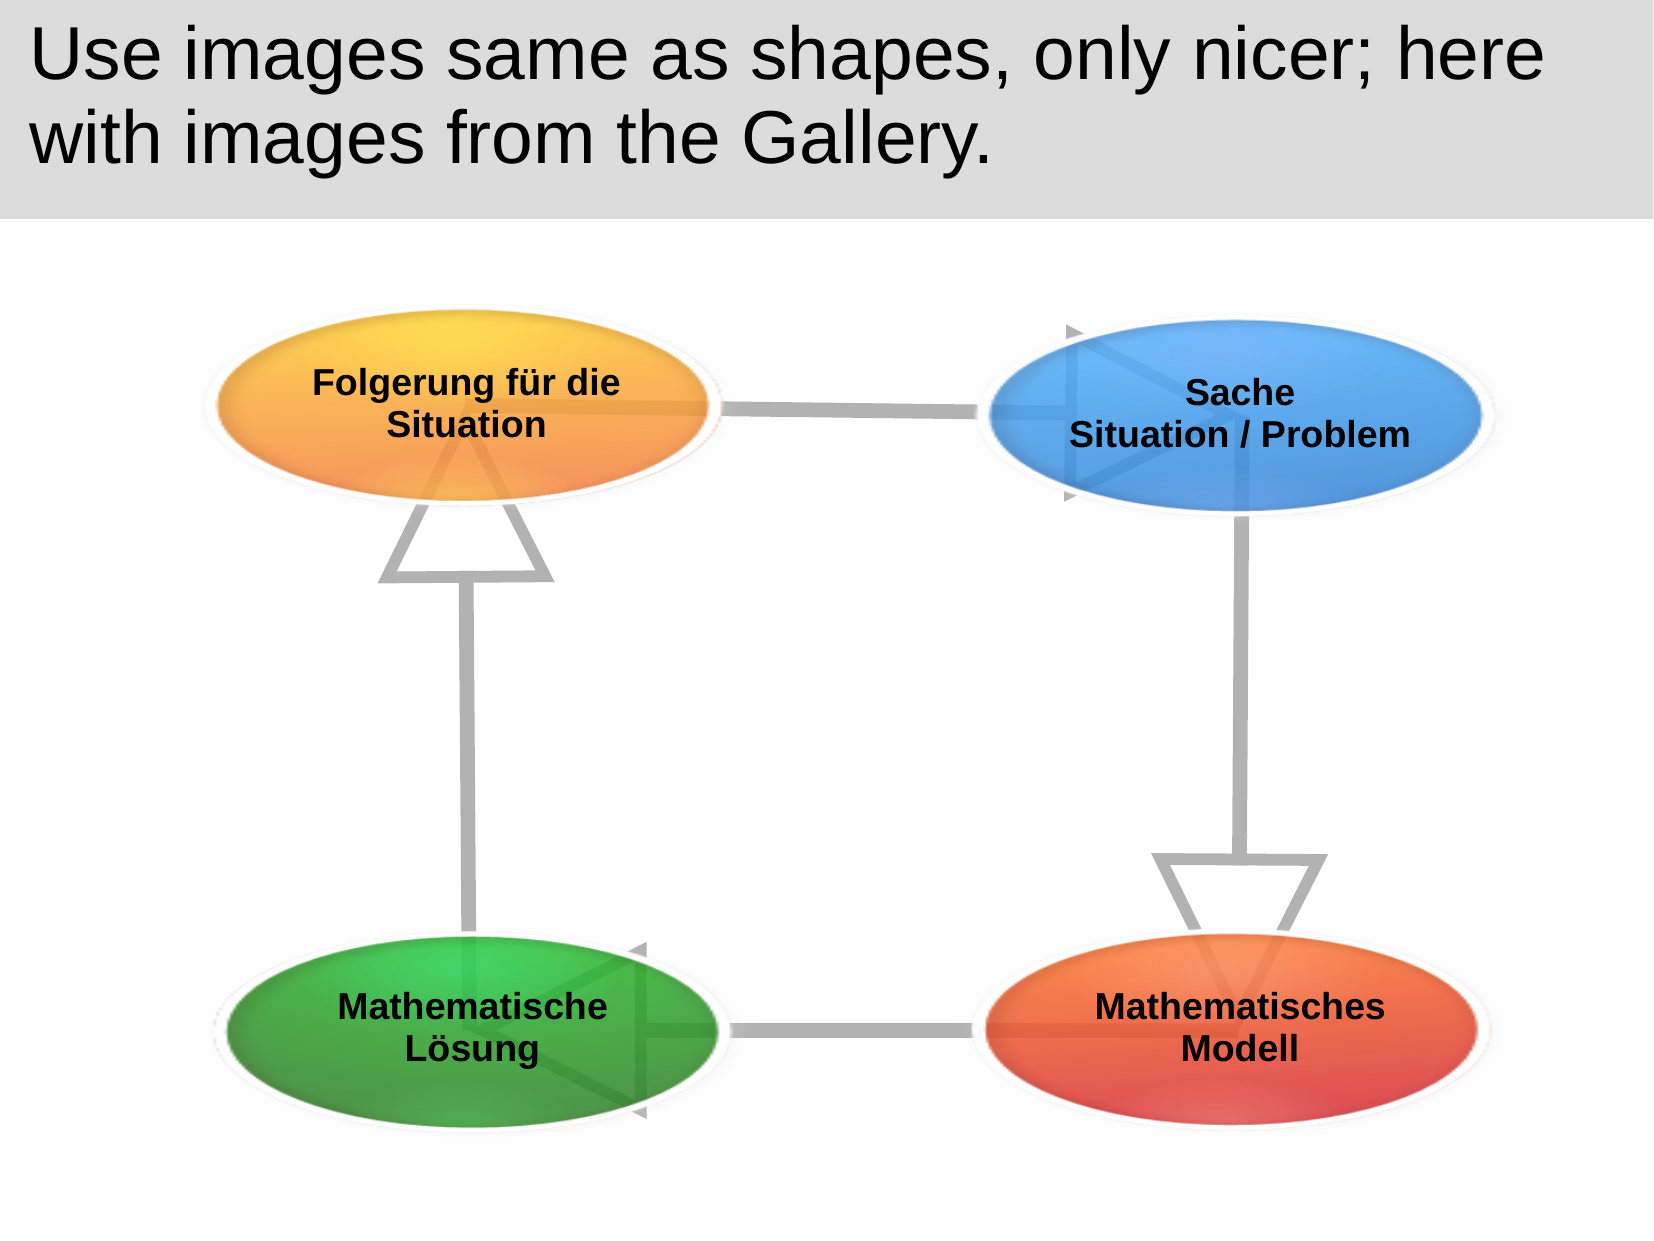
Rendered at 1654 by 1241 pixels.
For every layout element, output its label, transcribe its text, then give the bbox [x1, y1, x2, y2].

title Use images same as shapes, only nicer; here with images from the Gallery. [0, 0, 1654, 219]
picture [177, 909, 768, 1146]
picture [171, 285, 762, 522]
picture [944, 909, 1536, 1146]
picture [944, 295, 1536, 532]
